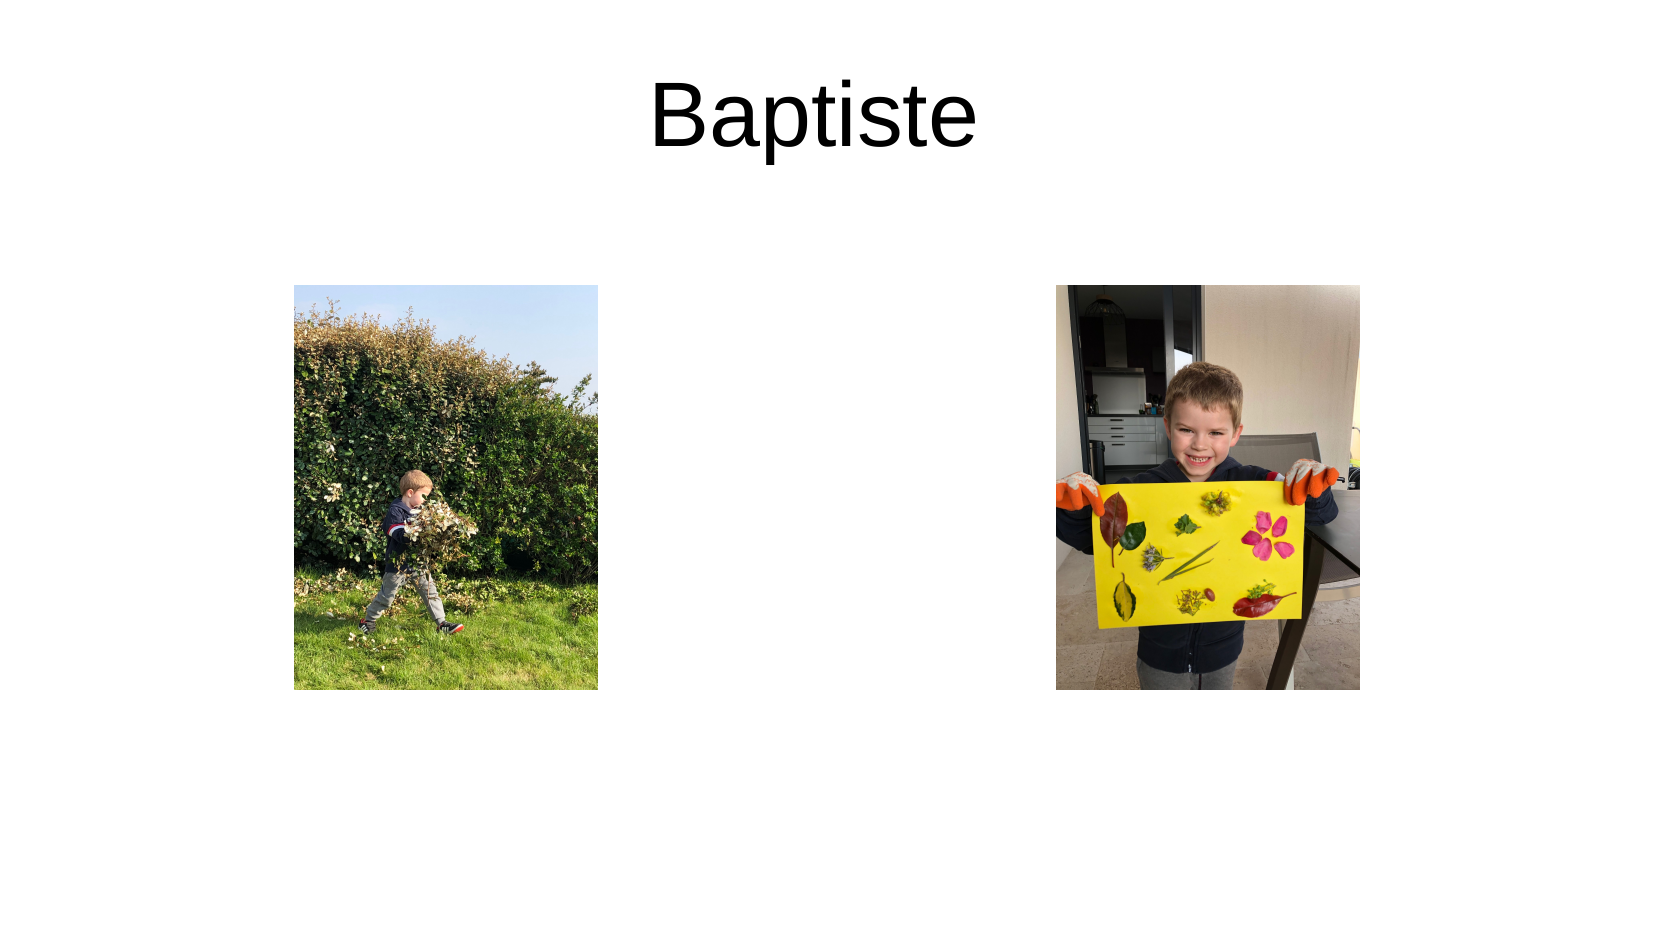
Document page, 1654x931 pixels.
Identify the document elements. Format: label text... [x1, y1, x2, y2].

title Baptiste [82, 37, 1571, 193]
picture [294, 285, 598, 690]
picture [1056, 285, 1360, 690]
